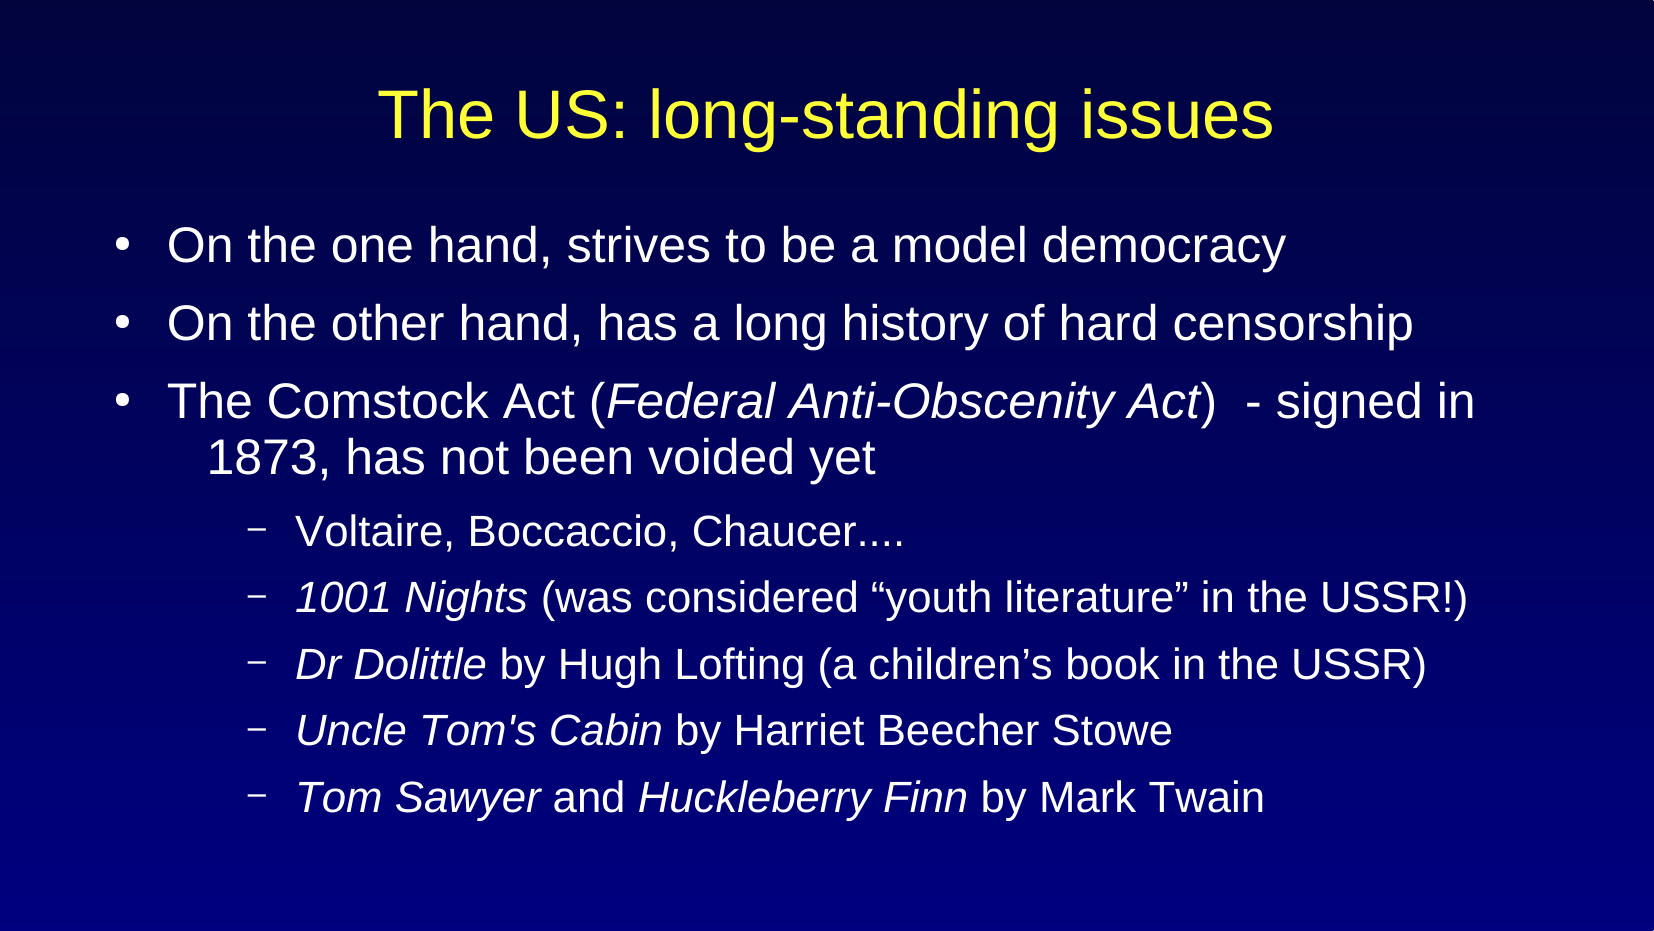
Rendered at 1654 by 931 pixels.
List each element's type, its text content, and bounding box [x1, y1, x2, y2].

list On the one hand, strives to be a model democracy On the other hand, has a long history of hard censorship The Comstock Act (Federal Anti-Obscenity Act) - signed in 1873, has not been voided yet Voltaire, Boccaccio, Chaucer.... 1001 Nights (was considered “youth literature” in the USSR!) Dr Dolittle by Hugh Lofting (a children’s book in the USSR) Uncle Tom's Cabin by Harriet Beecher Stowe Tom Sawyer and Huckleberry Finn by Mark Twain [82, 217, 1571, 822]
title The US: long-standing issues [82, 37, 1571, 193]
